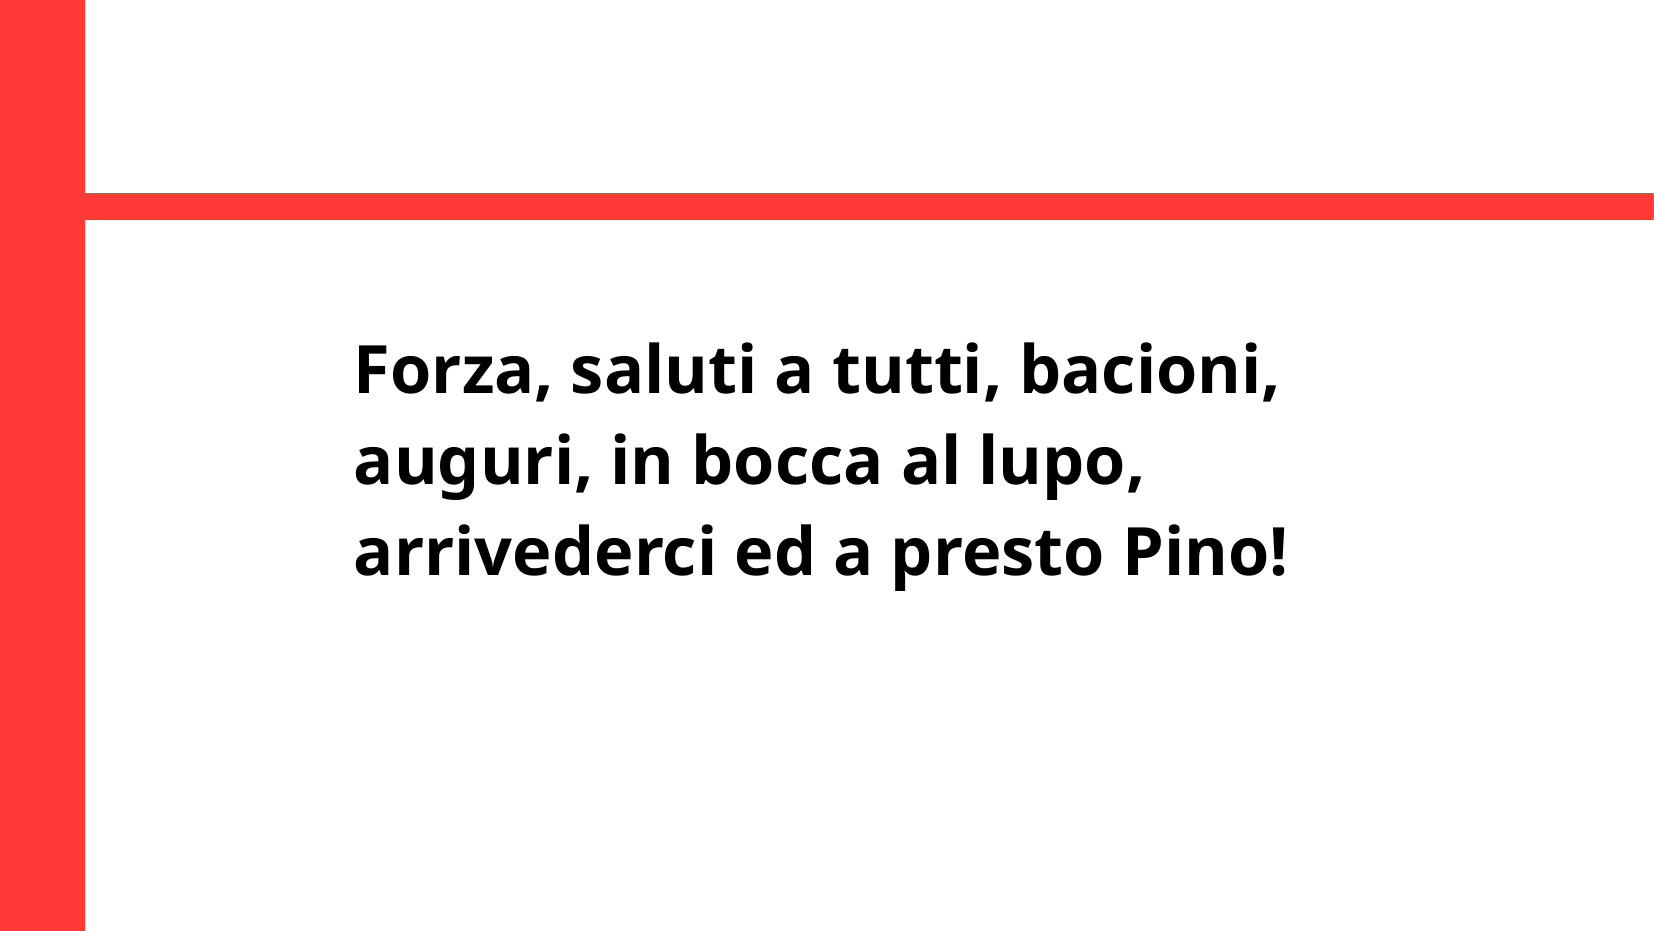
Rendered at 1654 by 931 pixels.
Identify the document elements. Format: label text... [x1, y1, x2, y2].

text_box Forza, saluti a tutti, bacioni, auguri, in bocca al lupo, arrivederci ed a presto Pino! [339, 315, 1441, 631]
